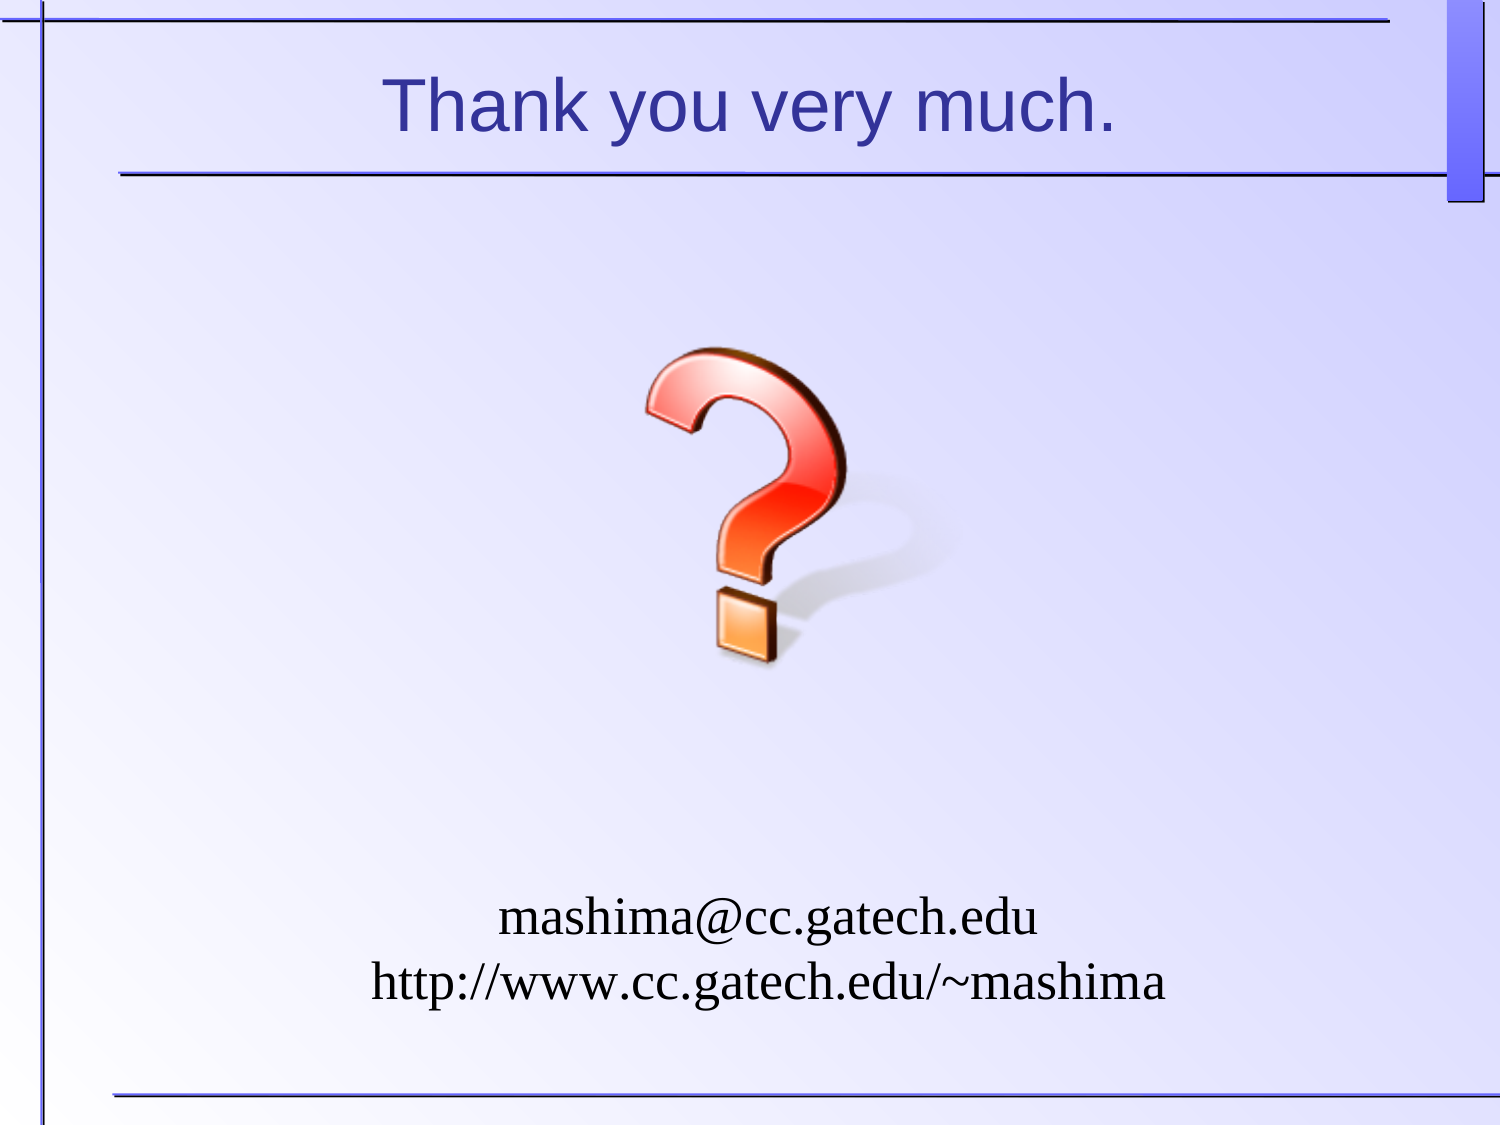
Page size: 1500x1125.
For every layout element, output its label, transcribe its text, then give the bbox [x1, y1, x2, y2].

text_box mashima@cc.gatech.edu http://www.cc.gatech.edu/~mashima [356, 873, 1182, 1018]
picture [596, 326, 963, 693]
title Thank you very much. [75, 7, 1426, 195]
